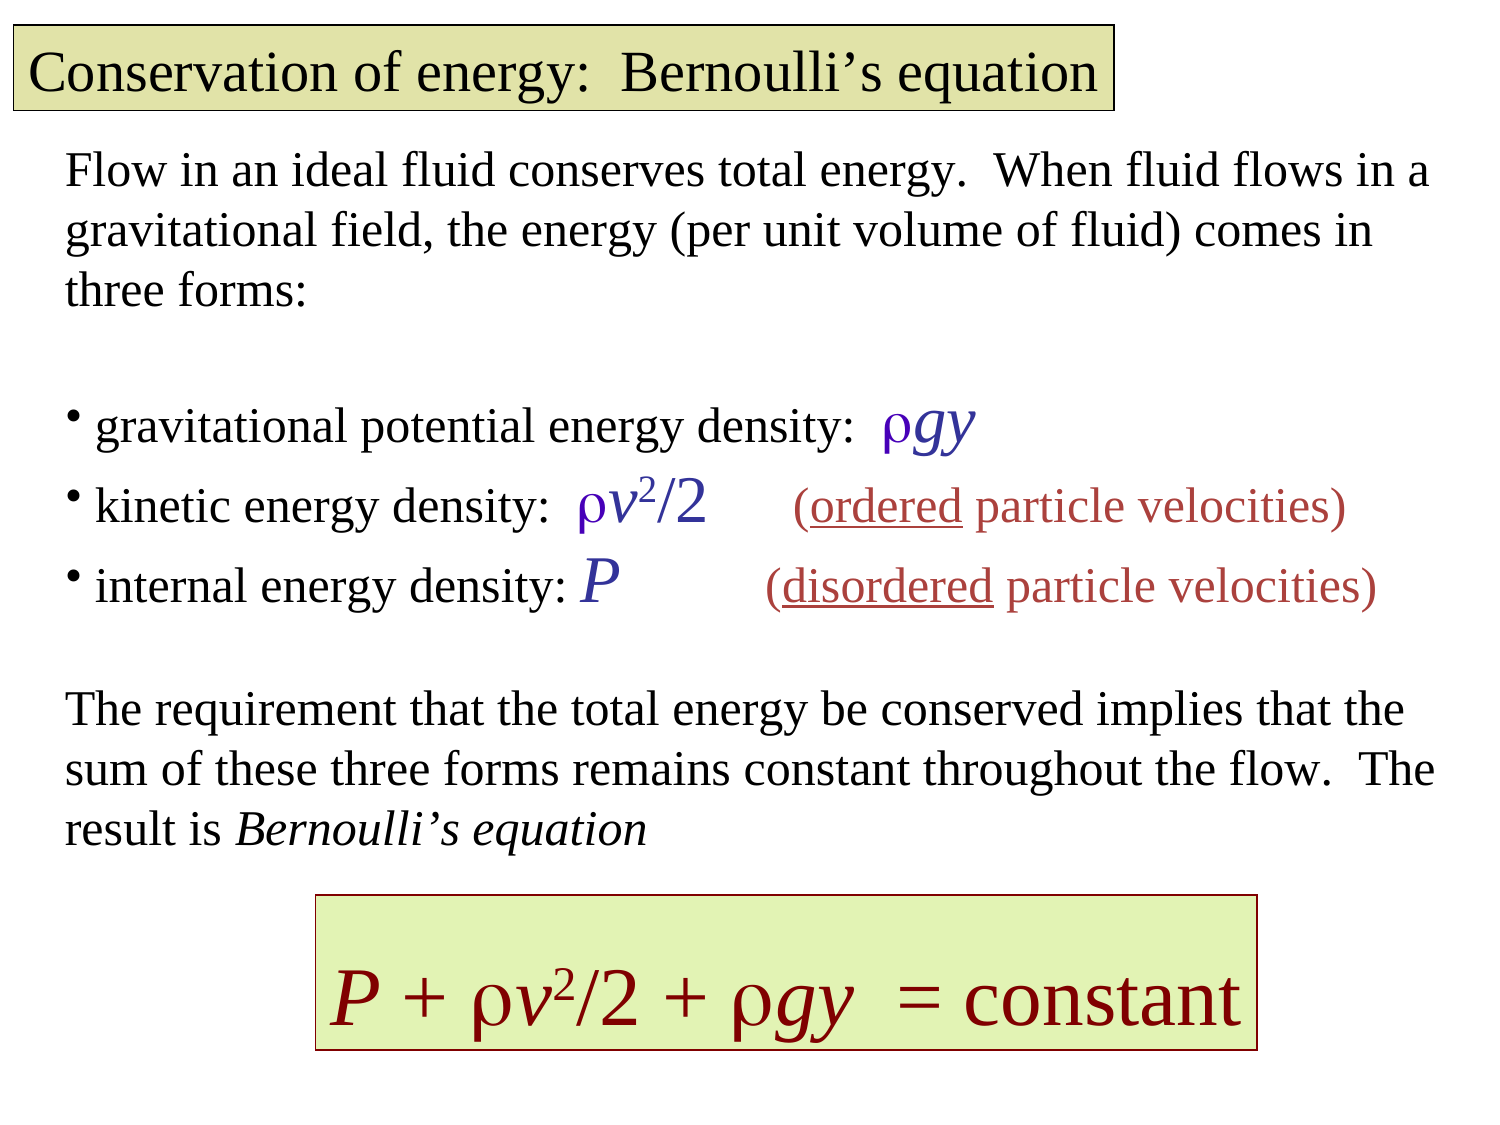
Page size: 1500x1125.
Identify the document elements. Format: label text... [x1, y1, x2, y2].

text_box Flow in an ideal fluid conserves total energy. When fluid flows in a gravitational field, the energy (per unit volume of fluid) comes in three forms: gravitational potential energy density: ρgy kinetic energy density: ρv2/2 (ordered particle velocities) internal energy density: P (disordered particle velocities) The requirement that the total energy be conserved implies that the sum of these three forms remains constant throughout the flow. The result is Bernoulli’s equation [50, 128, 1463, 864]
text_box Conservation of energy: Bernoulli’s equation [13, 24, 1115, 111]
text_box P + ρv2/2 + ρgy = constant [315, 894, 1257, 1051]
